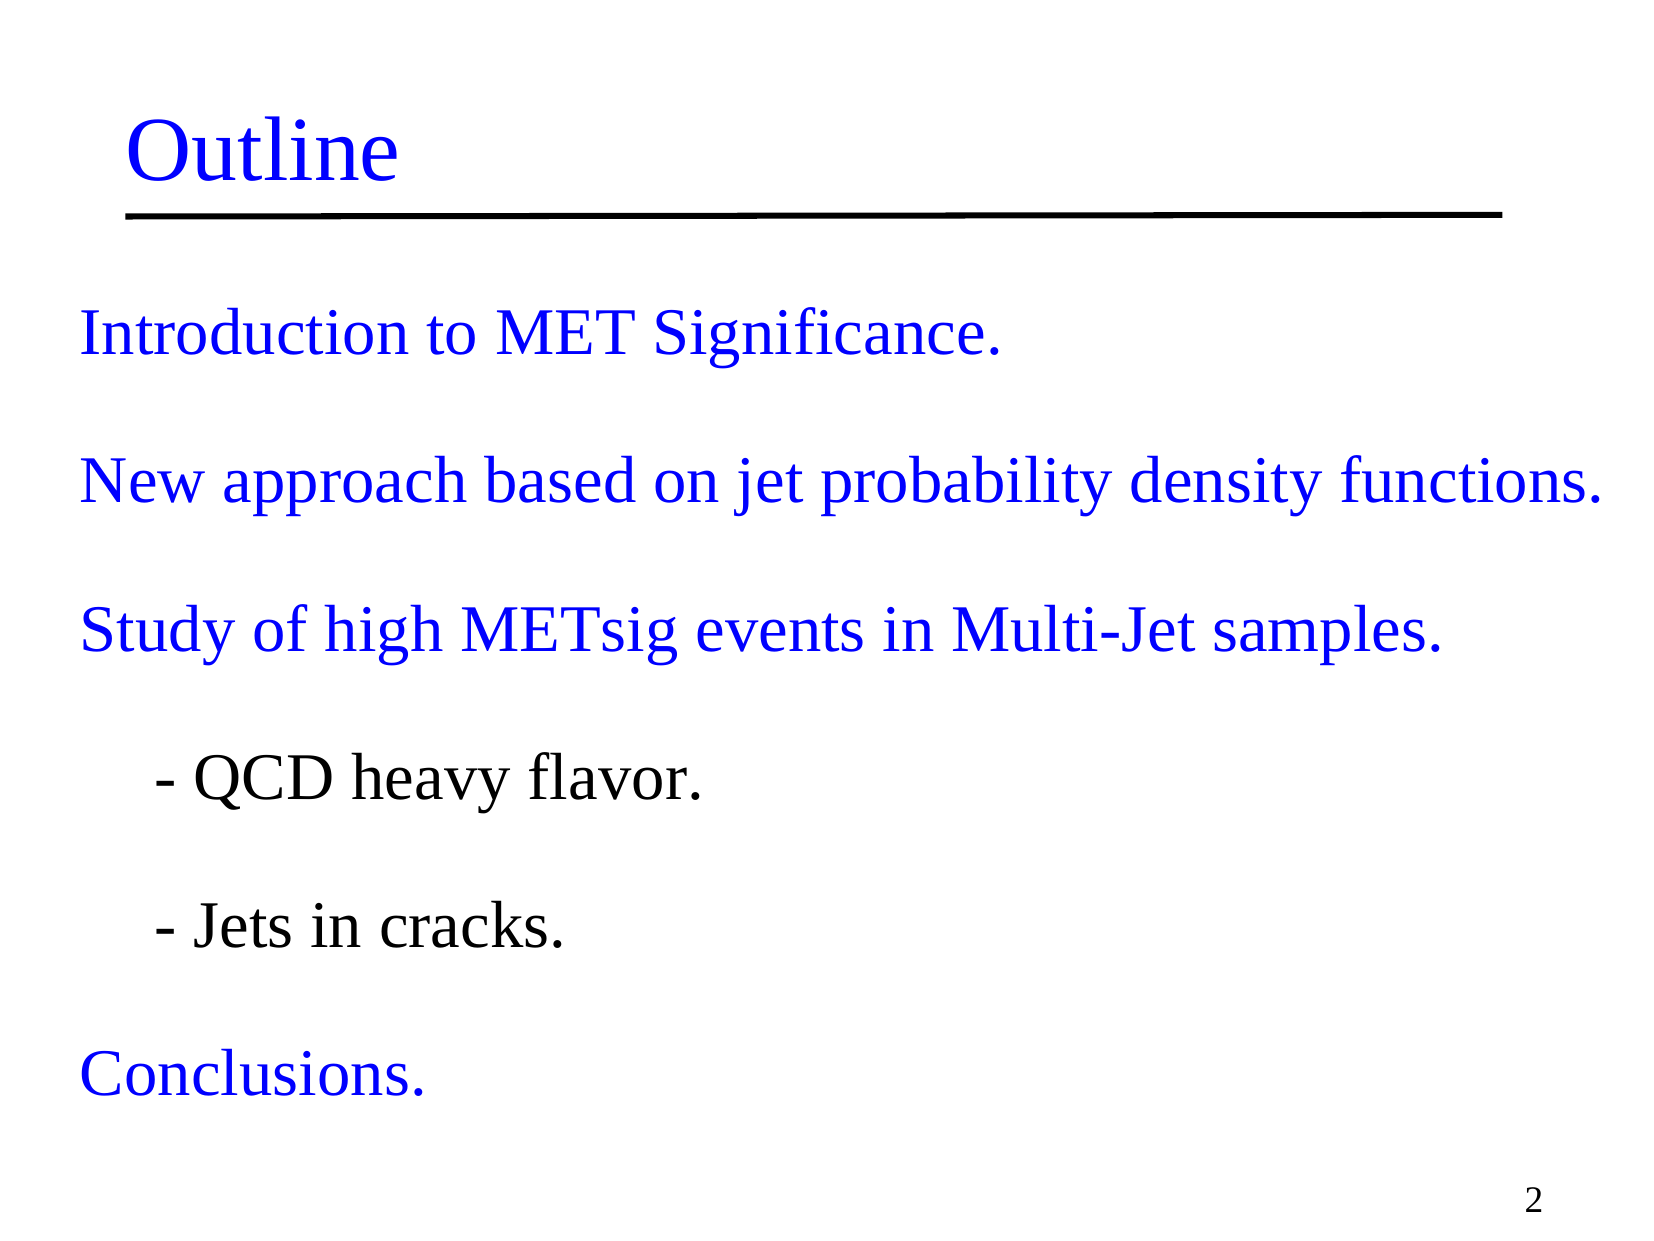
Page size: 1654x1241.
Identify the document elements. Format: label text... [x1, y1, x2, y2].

text_box Introduction to MET Significance. New approach based on jet probability density functions. Study of high METsig events in Multi-Jet samples. - QCD heavy flavor. - Jets in cracks. Conclusions. [79, 295, 1609, 1110]
text_box Outline [125, 98, 1602, 211]
